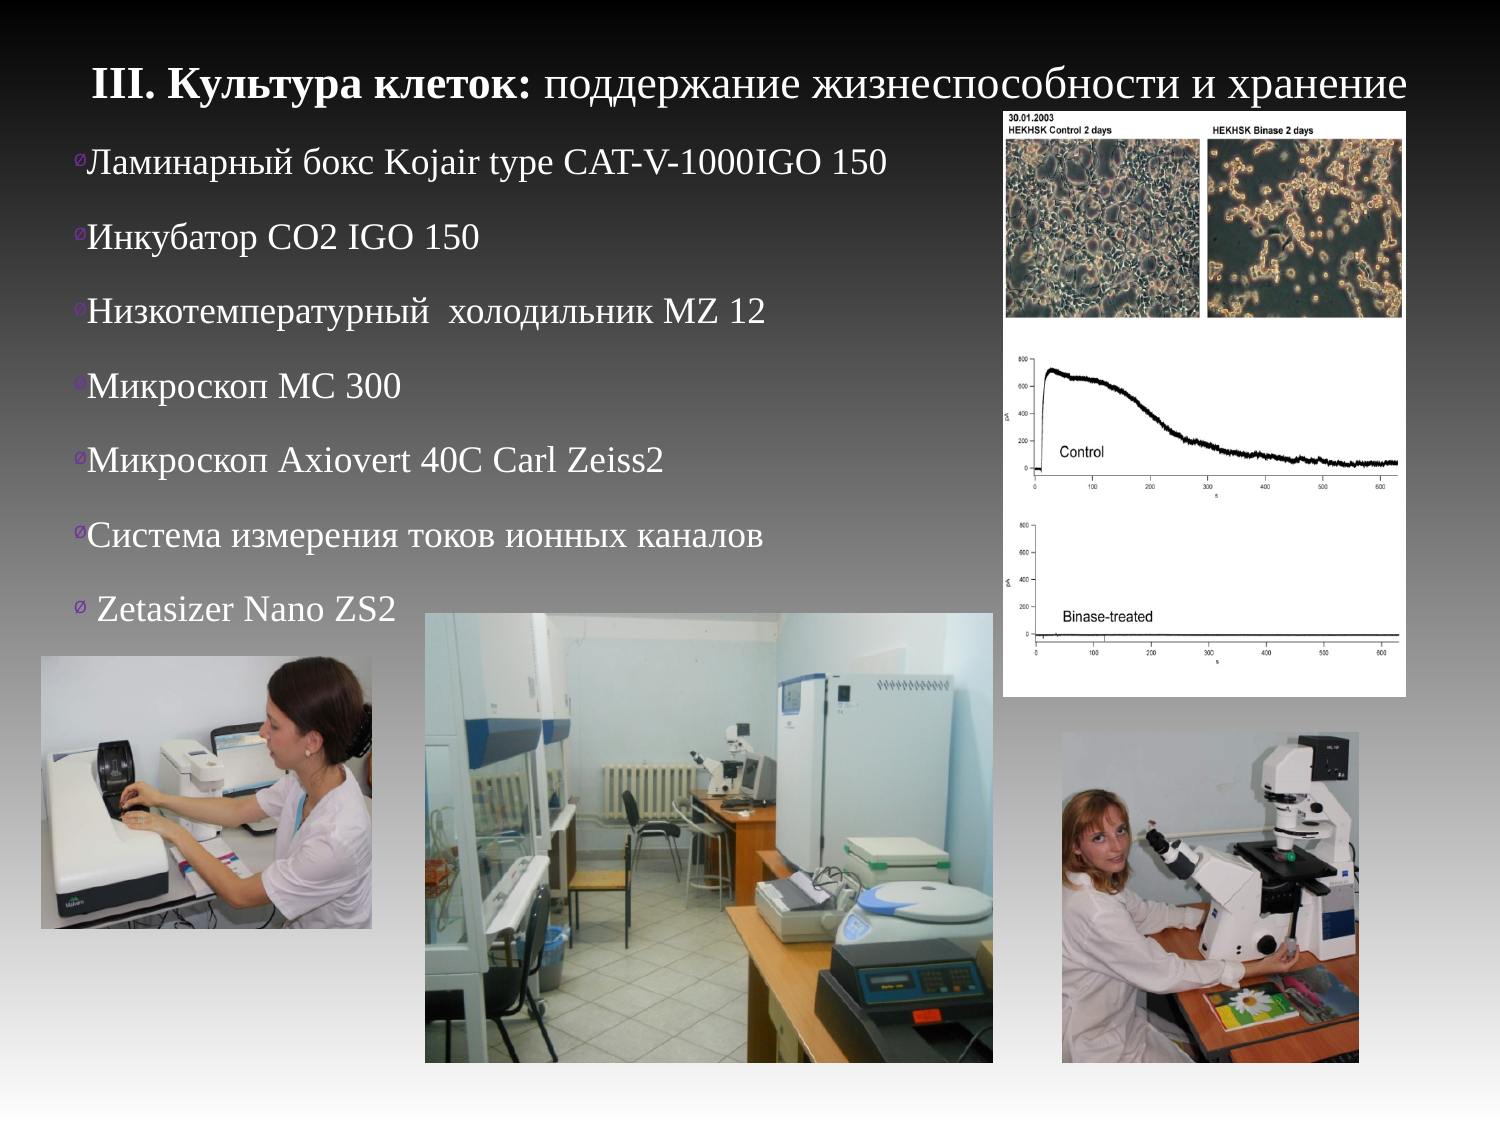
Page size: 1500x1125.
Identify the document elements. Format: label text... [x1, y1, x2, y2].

picture [1003, 111, 1406, 697]
picture [425, 613, 993, 1063]
picture [41, 656, 372, 929]
title III. Культура клеток: поддержание жизнеспособности и хранение [75, 45, 1425, 126]
list Ламинарный бокс Kojair type CAT-V-1000IGO 150 Инкубатор СО2 IGO 150 Низкотемпературный холодильник MZ 12 Микроскоп МС 300 Микроскоп Axiovert 40C Carl Zeiss2 Система измерения токов ионных каналов Zetasizer Nano ZS2 [59, 129, 1392, 951]
picture [1062, 732, 1359, 1063]
